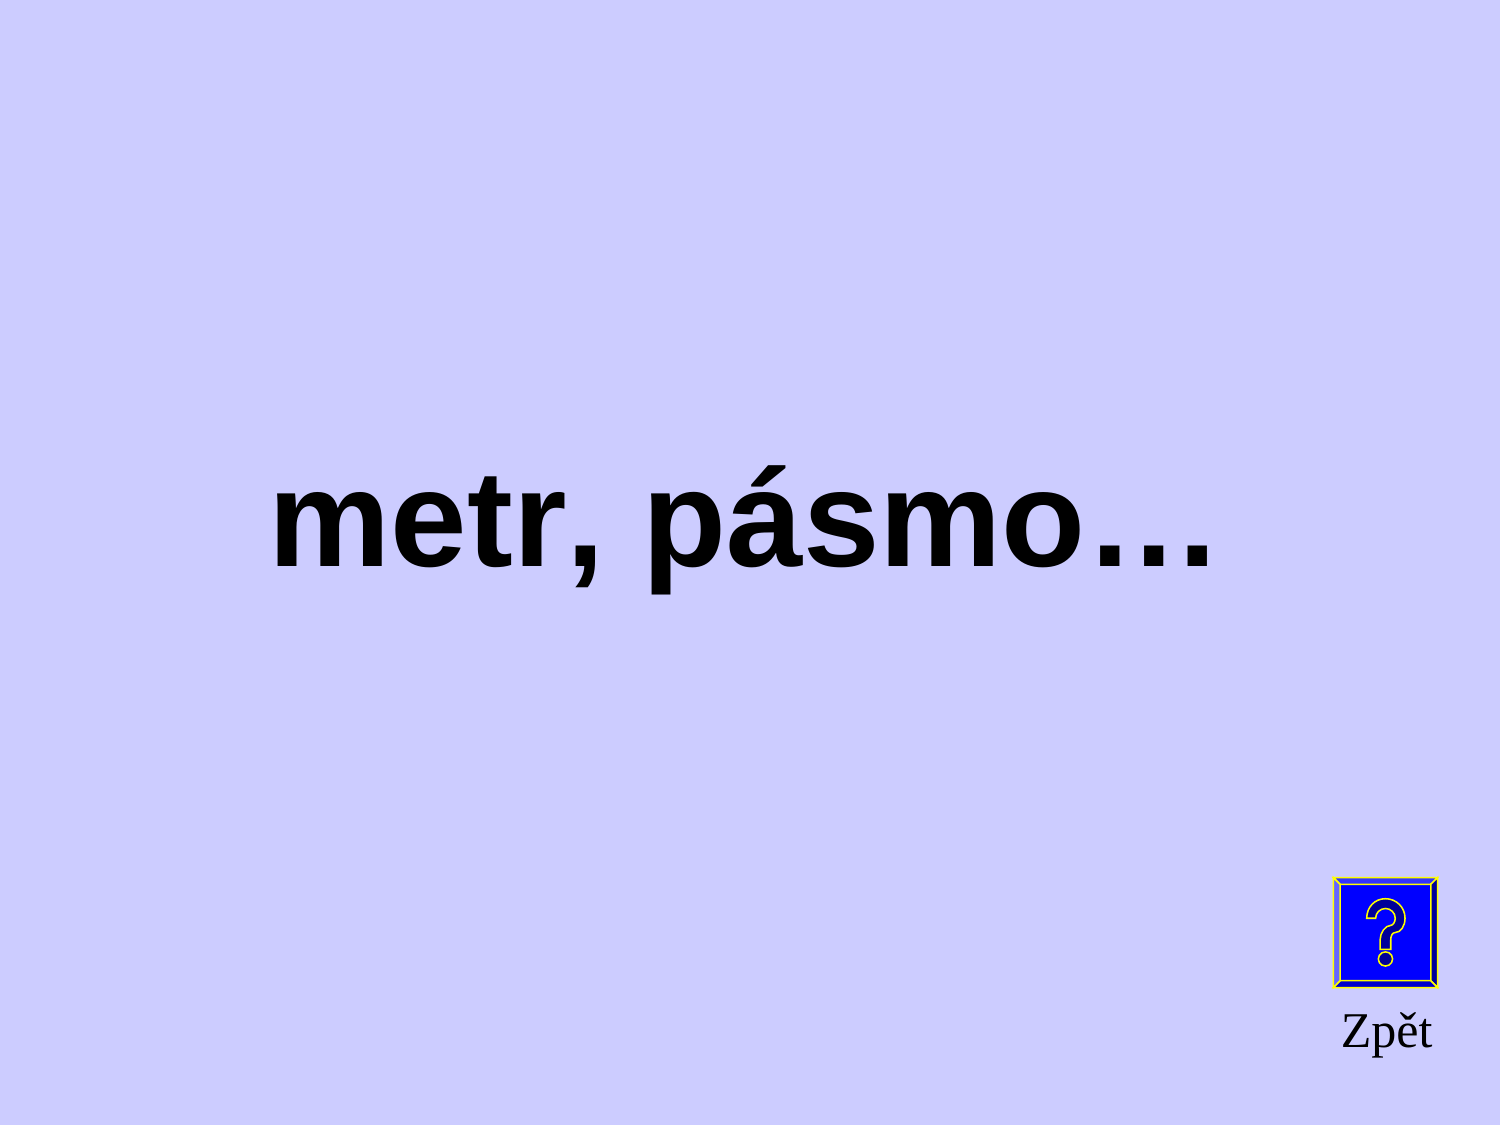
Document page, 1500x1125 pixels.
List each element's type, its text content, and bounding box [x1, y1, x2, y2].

text_box Zpět [1274, 990, 1500, 1066]
text_box metr, pásmo… [55, 420, 1438, 602]
text_box [1334, 877, 1438, 988]
